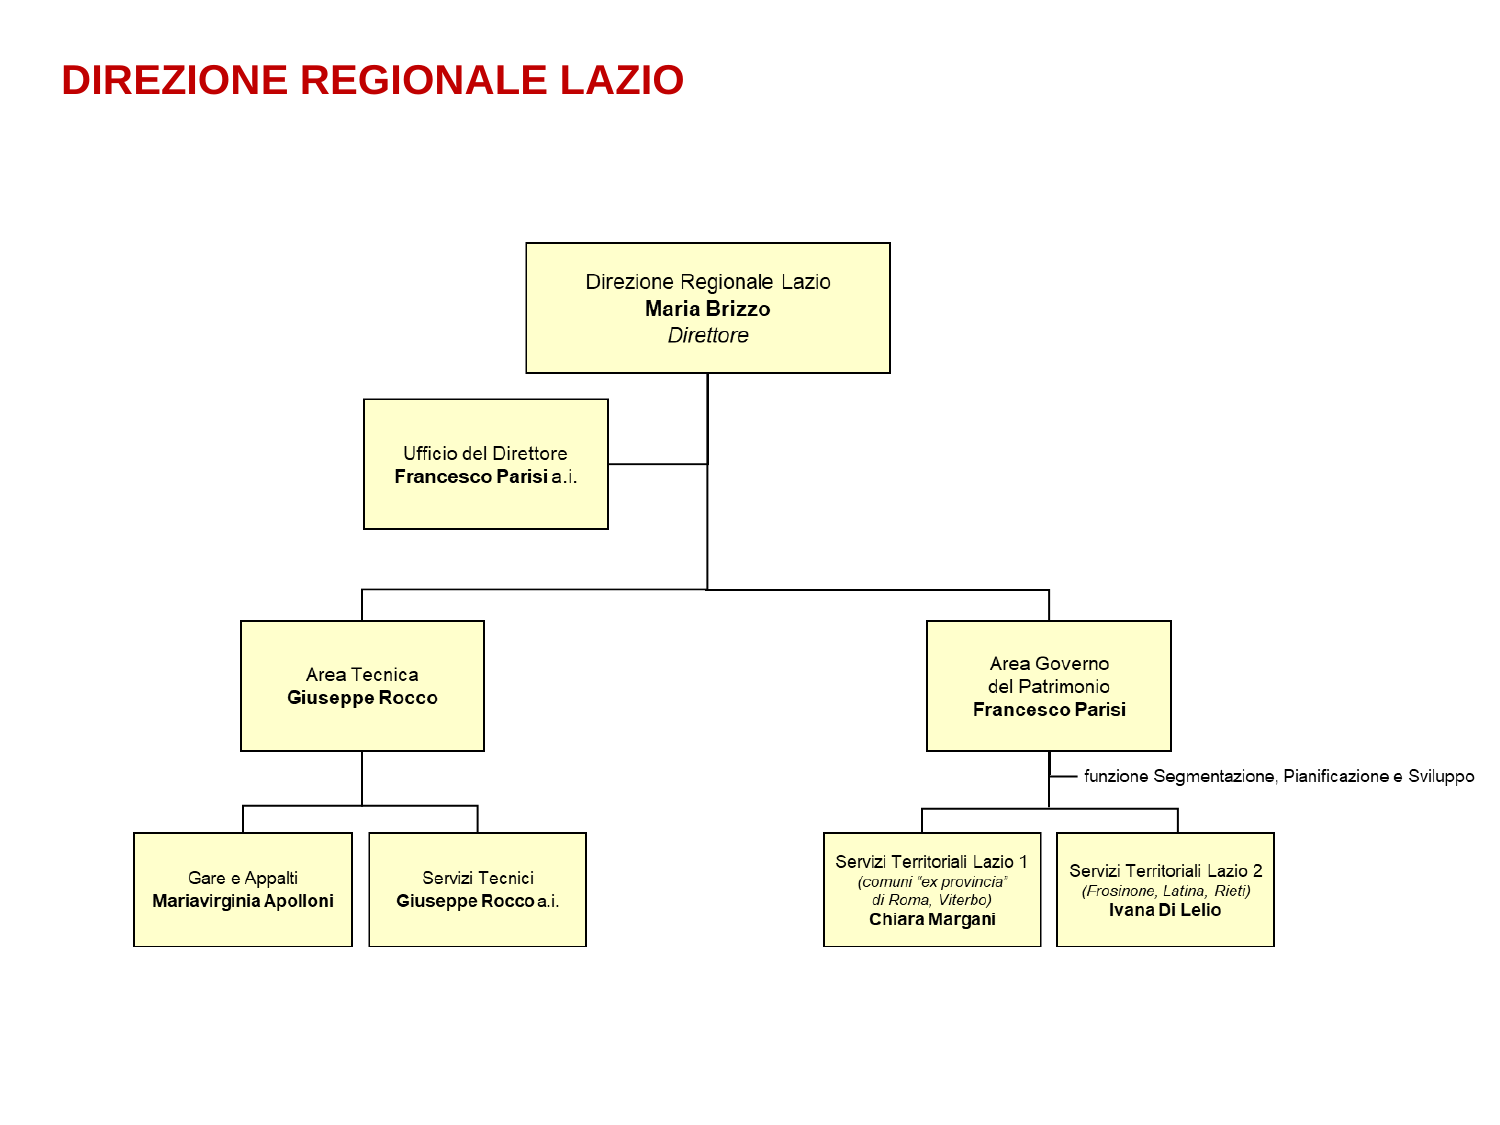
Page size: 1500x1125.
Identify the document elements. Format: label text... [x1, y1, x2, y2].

text_box DIREZIONE REGIONALE LAZIO [46, 45, 1458, 128]
picture [133, 242, 1490, 947]
